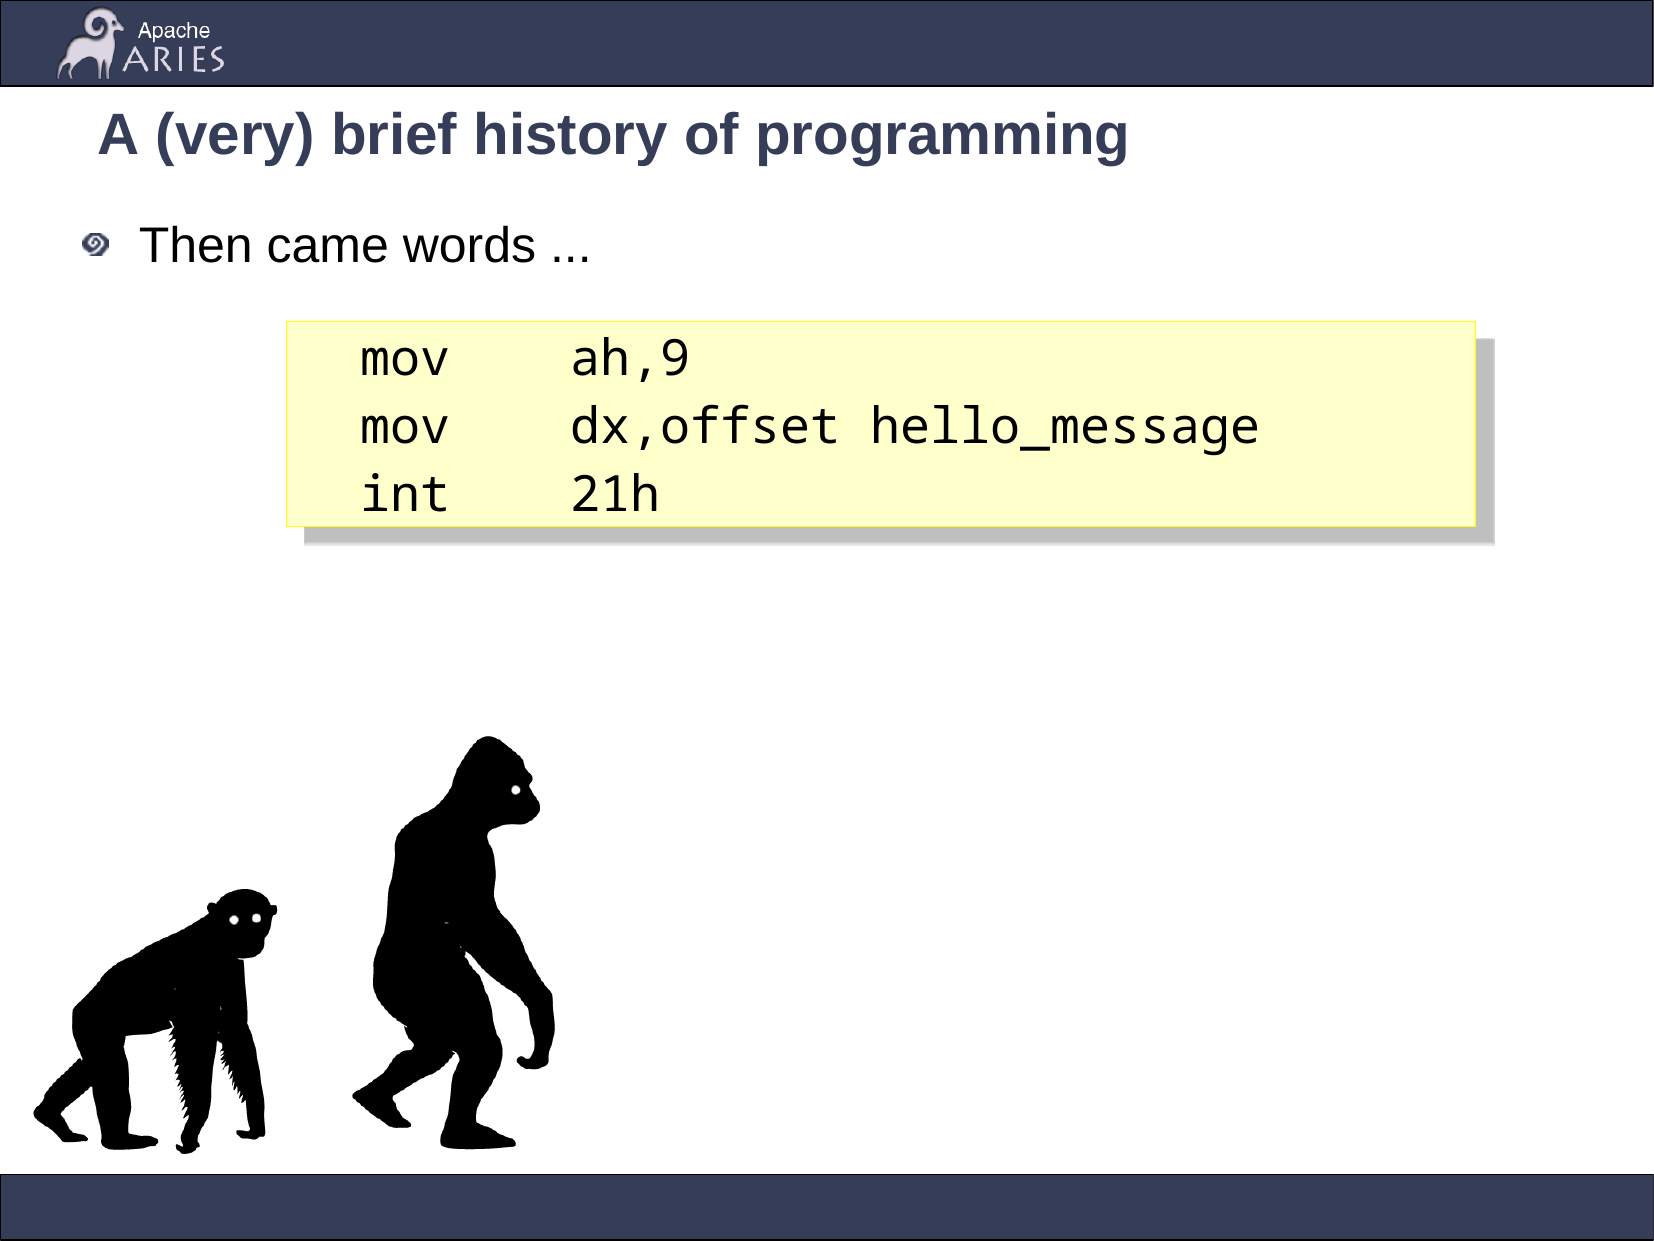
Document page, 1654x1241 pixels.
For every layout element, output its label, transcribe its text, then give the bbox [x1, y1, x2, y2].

list Then came words ... [82, 222, 1571, 1131]
text_box mov ah,9 mov dx,offset hello_message int 21h [286, 321, 1476, 500]
picture [0, 365, 589, 1163]
title A (very) brief history of programming [82, 72, 1571, 202]
picture [47, 3, 232, 83]
